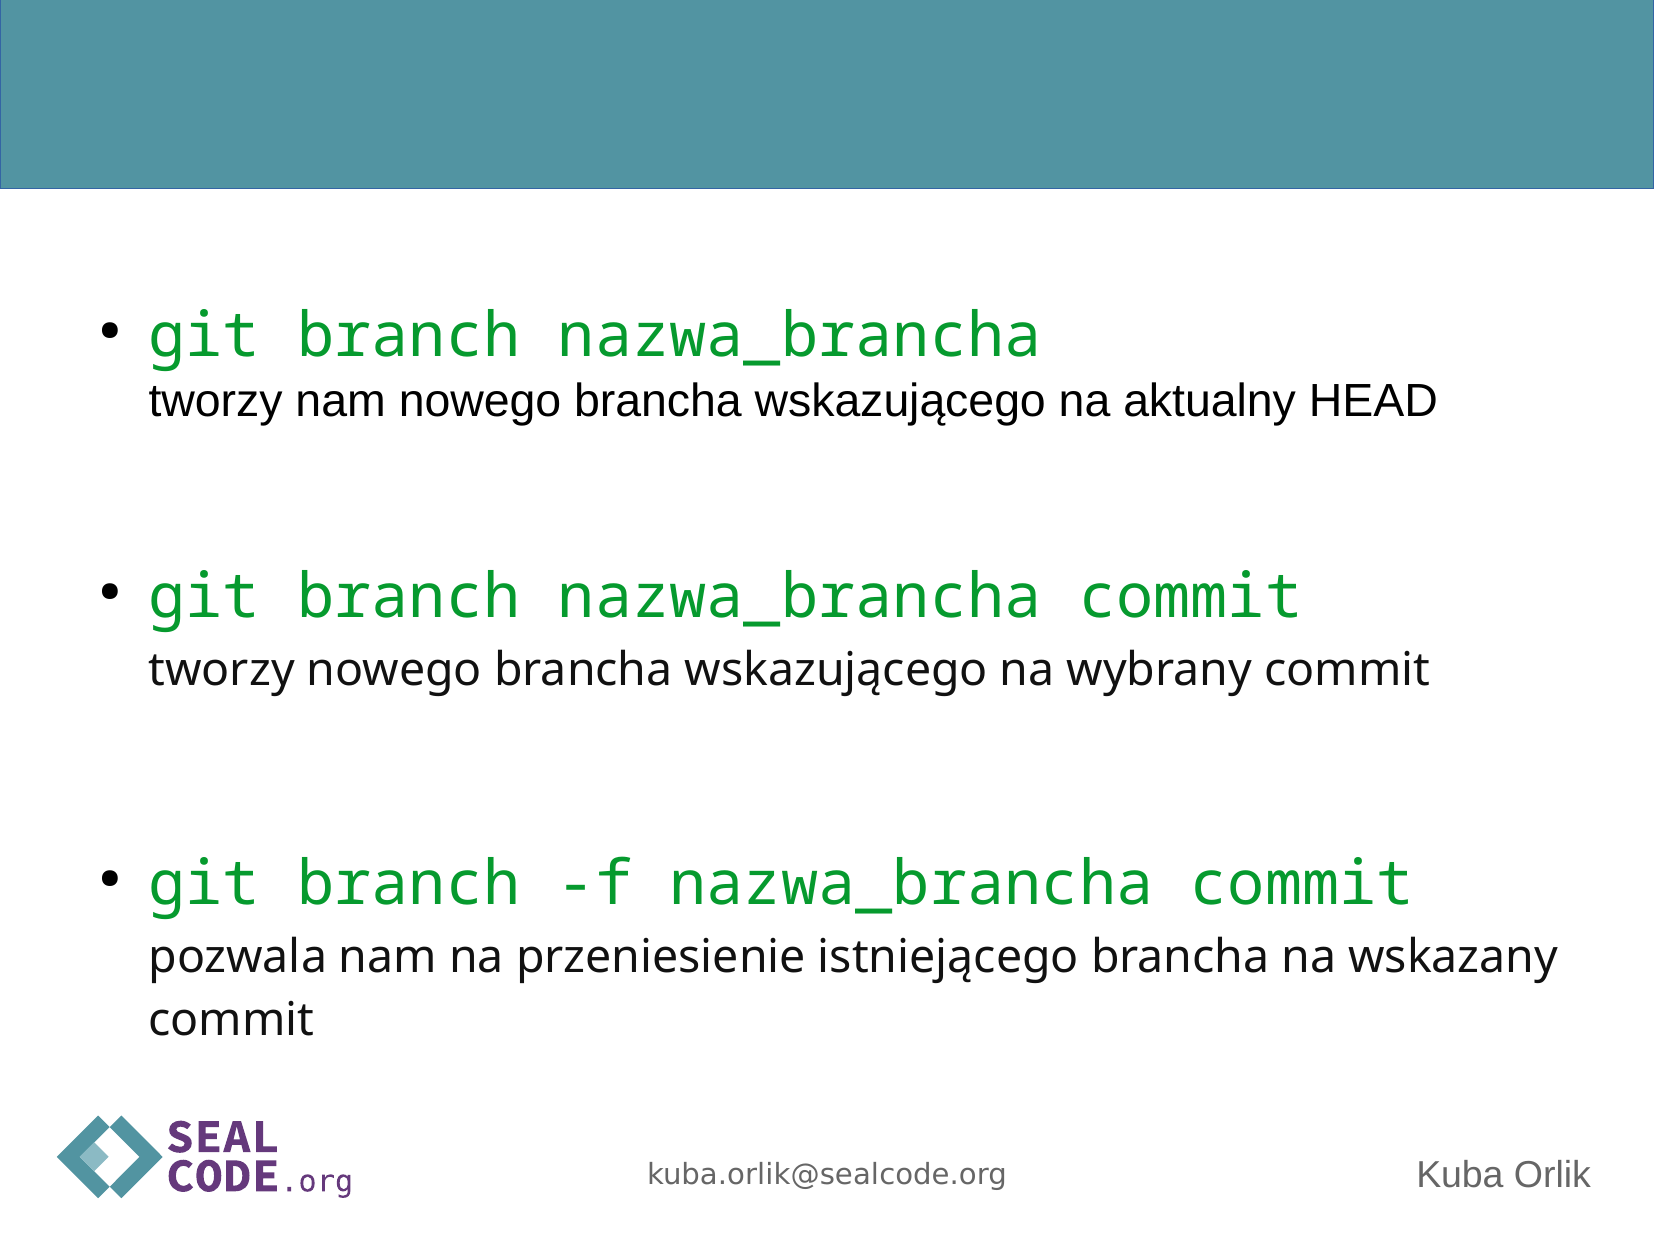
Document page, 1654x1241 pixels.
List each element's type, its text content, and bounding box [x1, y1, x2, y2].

list git branch nazwa_brancha tworzy nam nowego brancha wskazującego na aktualny HEAD git branch nazwa_brancha commit tworzy nowego brancha wskazującego na wybrany commit git branch -f nazwa_brancha commit pozwala nam na przeniesienie istniejącego brancha na wskazany commit [82, 290, 1571, 1051]
